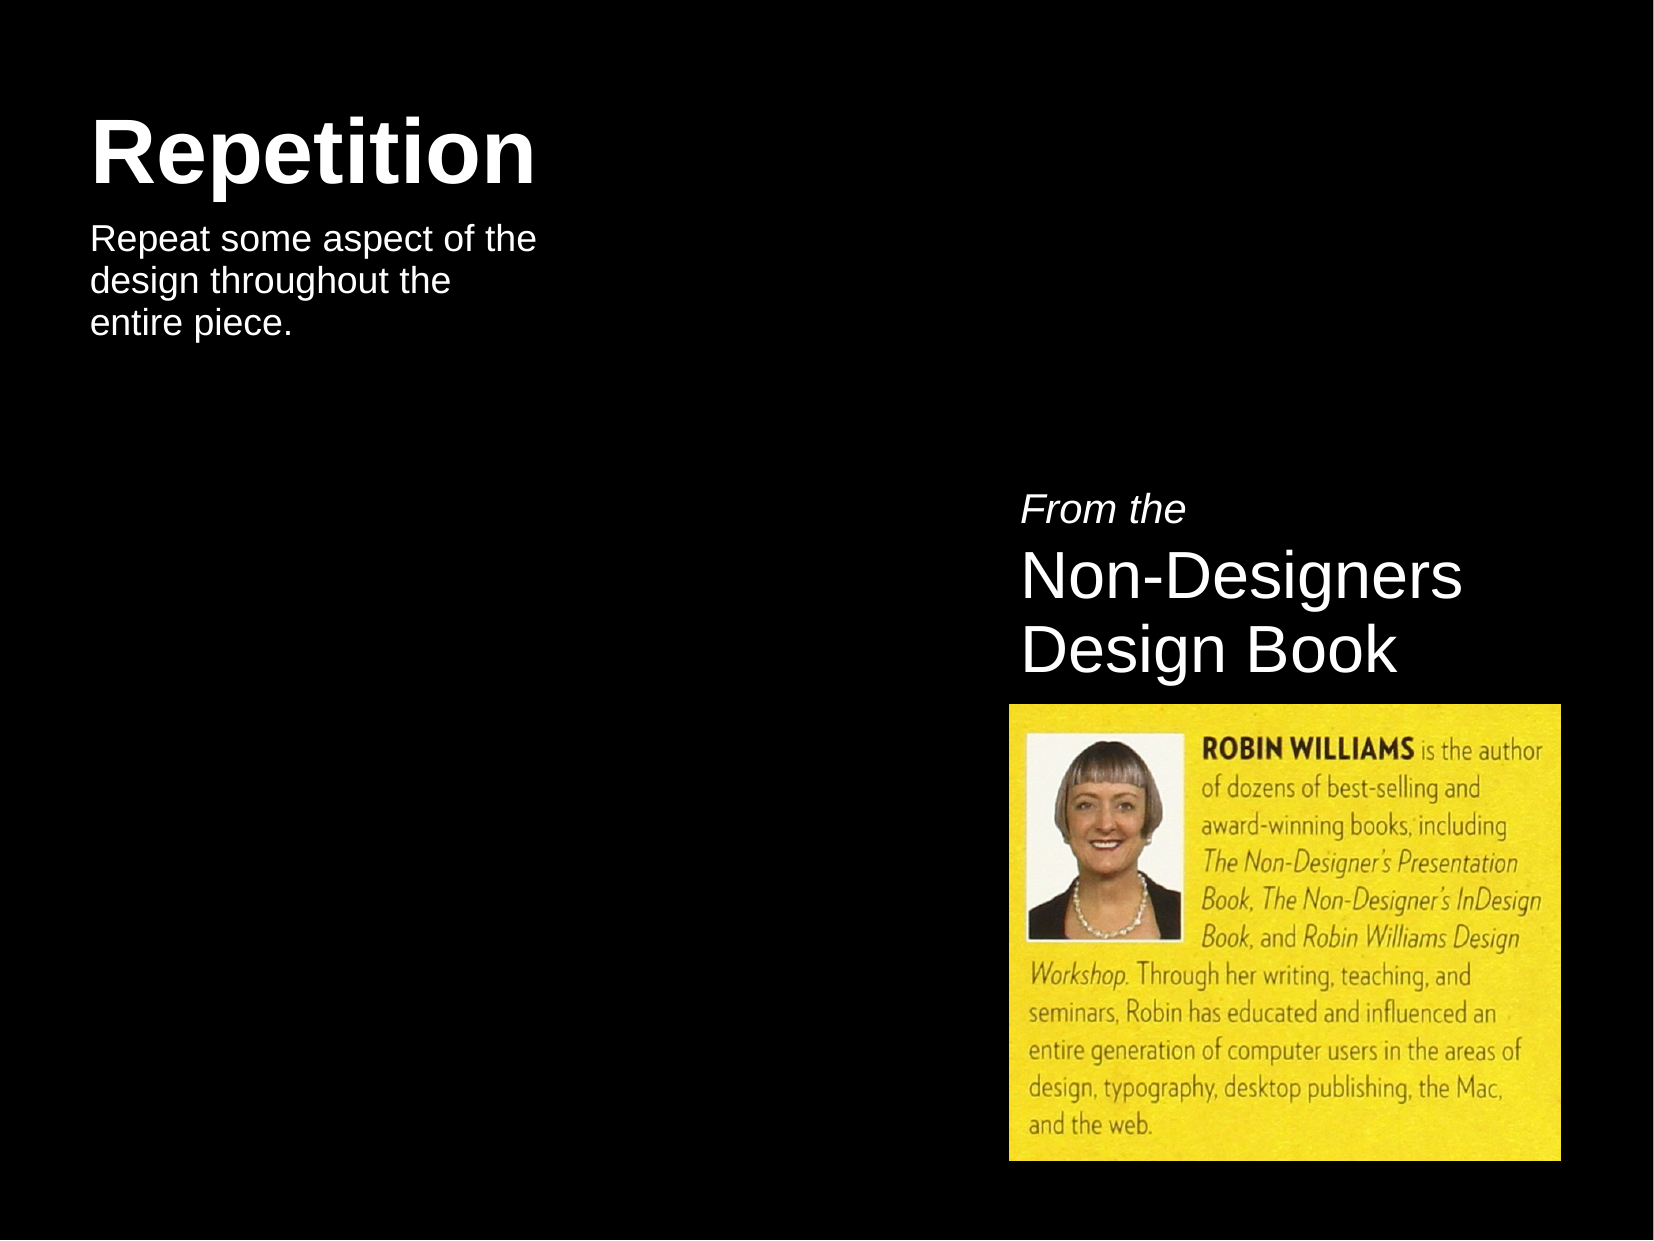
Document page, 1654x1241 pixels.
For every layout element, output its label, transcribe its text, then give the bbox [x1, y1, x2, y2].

title Repetition [90, 47, 641, 256]
picture [1009, 704, 1561, 1161]
text_box Repeat some aspect of the design throughout the entire piece. [75, 210, 571, 393]
subtitle From the Non-Designers Design Book [1020, 290, 1571, 1010]
